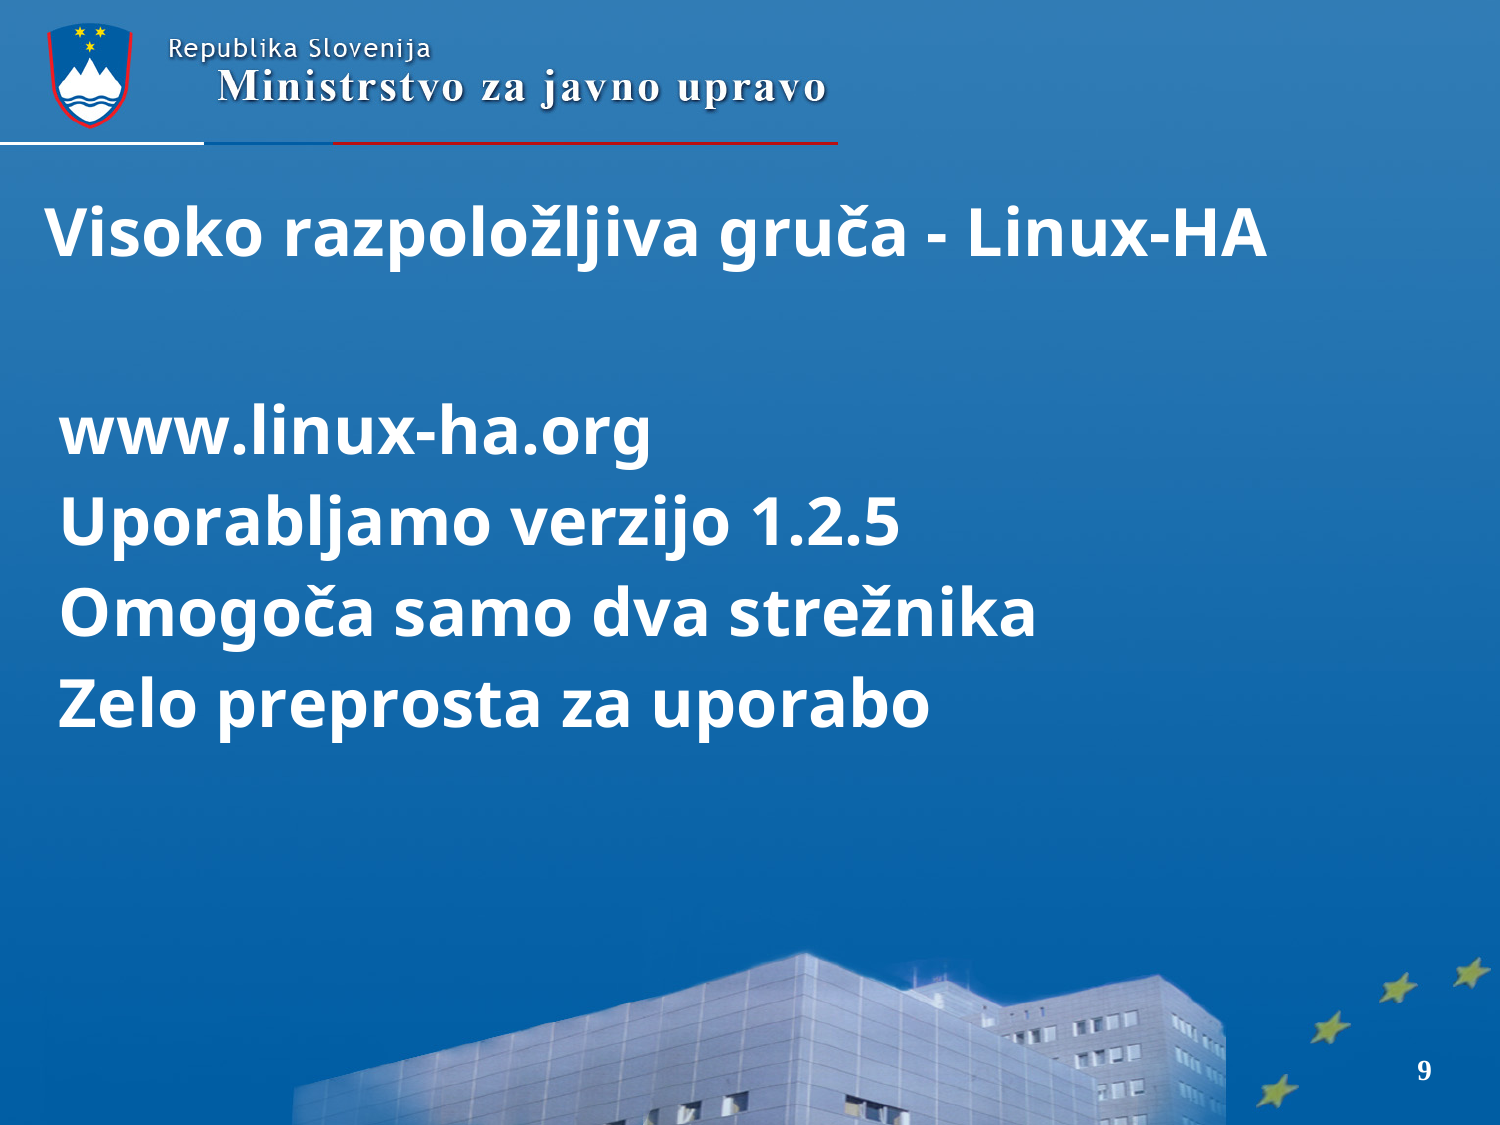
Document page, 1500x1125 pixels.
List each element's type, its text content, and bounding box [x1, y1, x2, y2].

title Visoko razpoložljiva gruča - Linux-HA [29, 177, 1453, 296]
text_box www.linux-ha.org Uporabljamo verzijo 1.2.5 Omogoča samo dva strežnika Zelo preprosta za uporabo [59, 378, 1418, 753]
picture [0, 0, 1500, 1125]
